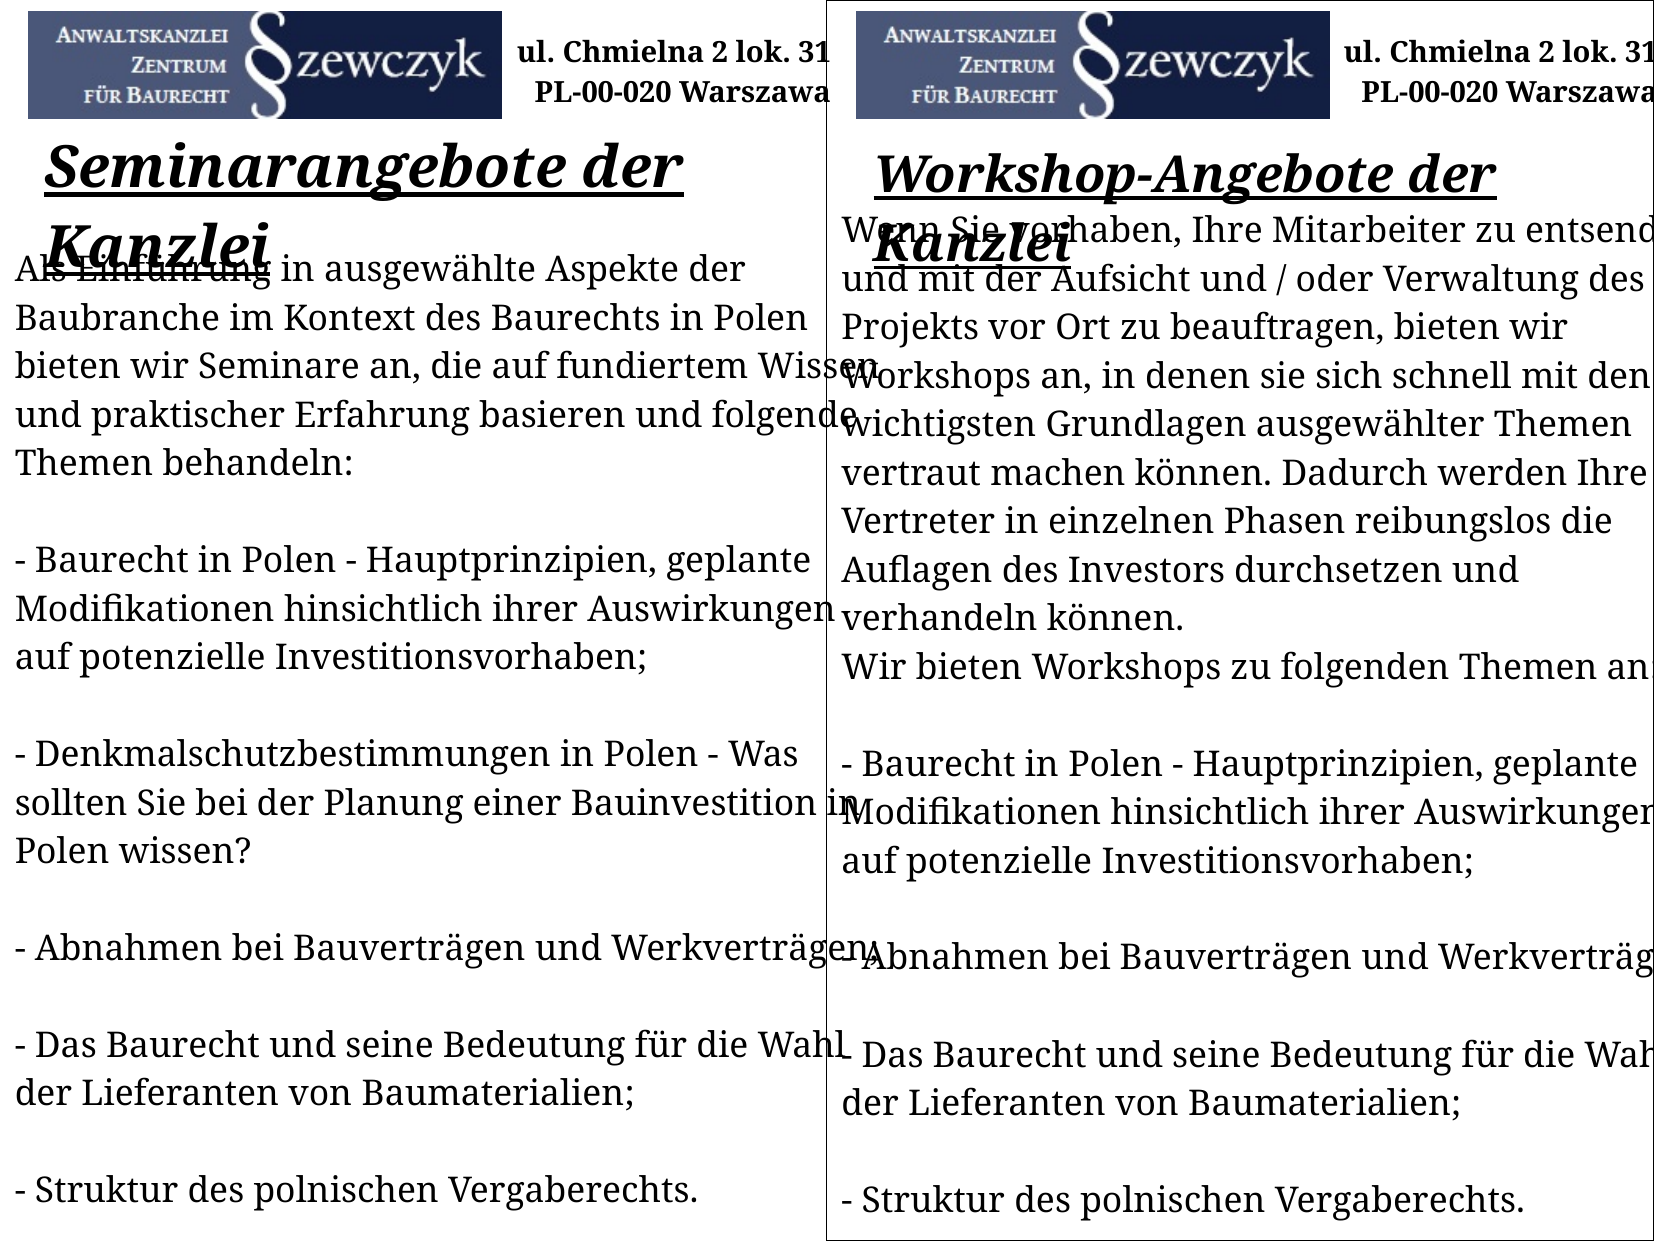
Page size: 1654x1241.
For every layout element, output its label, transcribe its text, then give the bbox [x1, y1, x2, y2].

text_box Als Einführung in ausgewählte Aspekte der Baubranche im Kontext des Baurechts in Polen bieten wir Seminare an, die auf fundiertem Wissen und praktischer Erfahrung basieren und folgende Themen behandeln: - Baurecht in Polen - Hauptprinzipien, geplante Modifikationen hinsichtlich ihrer Auswirkungen auf potenzielle Investitionsvorhaben; - Denkmalschutzbestimmungen in Polen - Was sollten Sie bei der Planung einer Bauinvestition in Polen wissen? - Abnahmen bei Bauverträgen und Werkverträgen; - Das Baurecht und seine Bedeutung für die Wahl der Lieferanten von Baumaterialien; - Struktur des polnischen Vergaberechts. [0, 236, 836, 1202]
text_box Wenn Sie vorhaben, Ihre Mitarbeiter zu entsenden und mit der Aufsicht und / oder Verwaltung des Projekts vor Ort zu beauftragen, bieten wir Workshops an, in denen sie sich schnell mit den wichtigsten Grundlagen ausgewählter Themen vertraut machen können. Dadurch werden Ihre Vertreter in einzelnen Phasen reibungslos die Auflagen des Investors durchsetzen und verhandeln können. Wir bieten Workshops zu folgenden Themen an: - Baurecht in Polen - Hauptprinzipien, geplante Modifikationen hinsichtlich ihrer Auswirkungen auf potenzielle Investitionsvorhaben; - Abnahmen bei Bauverträgen und Werkverträgen; - Das Baurecht und seine Bedeutung für die Wahl der Lieferanten von Baumaterialien; - Struktur des polnischen Vergaberechts. [826, 197, 1654, 1211]
text_box Seminarangebote der Kanzlei [29, 119, 827, 212]
text_box [826, 1211, 1654, 1241]
text_box Workshop-Angebote der Kanzlei [858, 130, 1627, 214]
picture [856, 11, 1330, 119]
picture [28, 11, 502, 119]
text_box ul. Chmielna 2 lok. 31 PL-00-020 Warszawa [1328, 24, 1654, 119]
text_box [826, 0, 1654, 197]
text_box [1336, 1212, 1347, 1219]
text_box ul. Chmielna 2 lok. 31 PL-00-020 Warszawa [501, 24, 827, 119]
